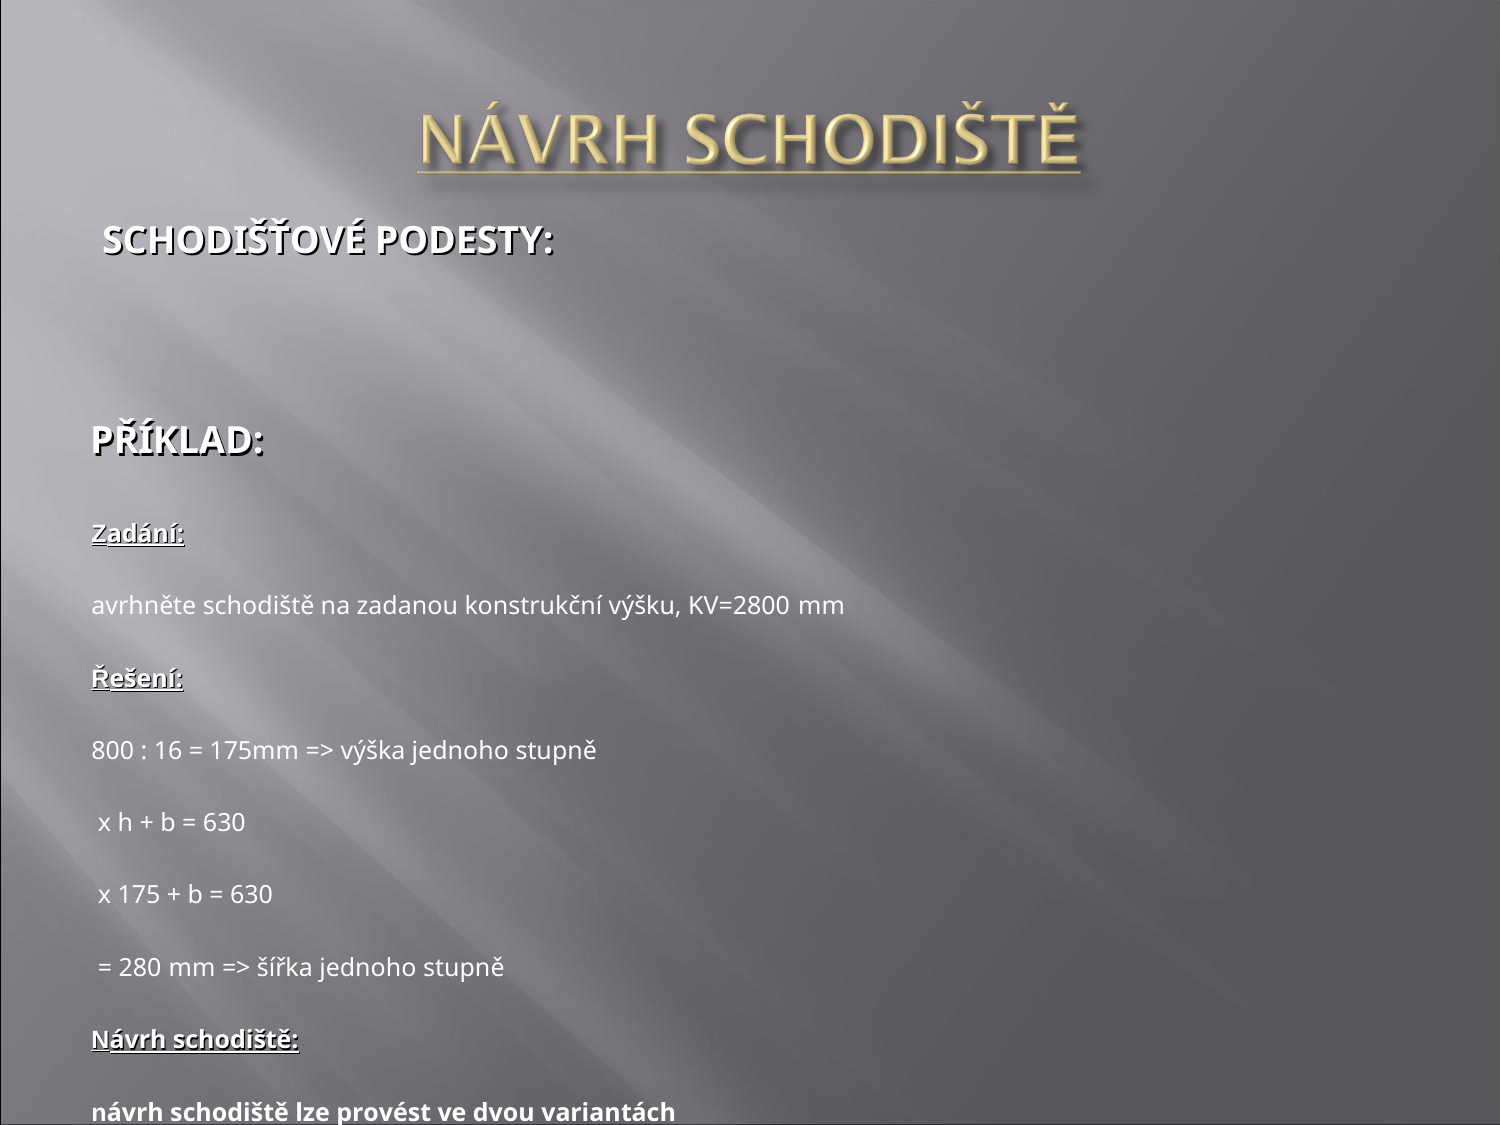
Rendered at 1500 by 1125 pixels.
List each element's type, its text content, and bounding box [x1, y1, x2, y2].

text_box SCHODIŠŤOVÉ PODESTY: [64, 208, 1436, 279]
picture [342, 1110, 347, 1118]
text_box PŘÍKLAD: [53, 408, 1424, 480]
picture [0, 0, 1500, 1125]
text_box [73, 43, 1427, 208]
text_box ZZadání: Navrhněte schodiště na zadanou konstrukční výšku, KV=2800 mm ŘŘešení: 2800 : 16 = 175mm => výška jednoho stupně 2 x h + b = 630 2 x 175 + b = 630 b = 280 mm => šířka jednoho stupně NNávrh schodiště: Nnávrh schodiště lze provést ve dvou variantách Vvarianta č.1 – jednoramenné schodiště – 16x175/280 (počet stupňů x výška stupně / šířka stupně) Vvarianta č.2 – dvouramenné schodiště s vedlejší podestou– nástupní rameno 8x175/280 - výstupní rameno 8x175/280 [76, 479, 1447, 1047]
text_box Pprůchodná šířka vedlejších podest musí mít shodnou šířku s průchozí šířkou schodišťového ramene Pprůchodná šířka hlavních podest má být o 100 – 200 mm širší oproti průchozí šířce schodišťového ramene [88, 267, 1459, 409]
